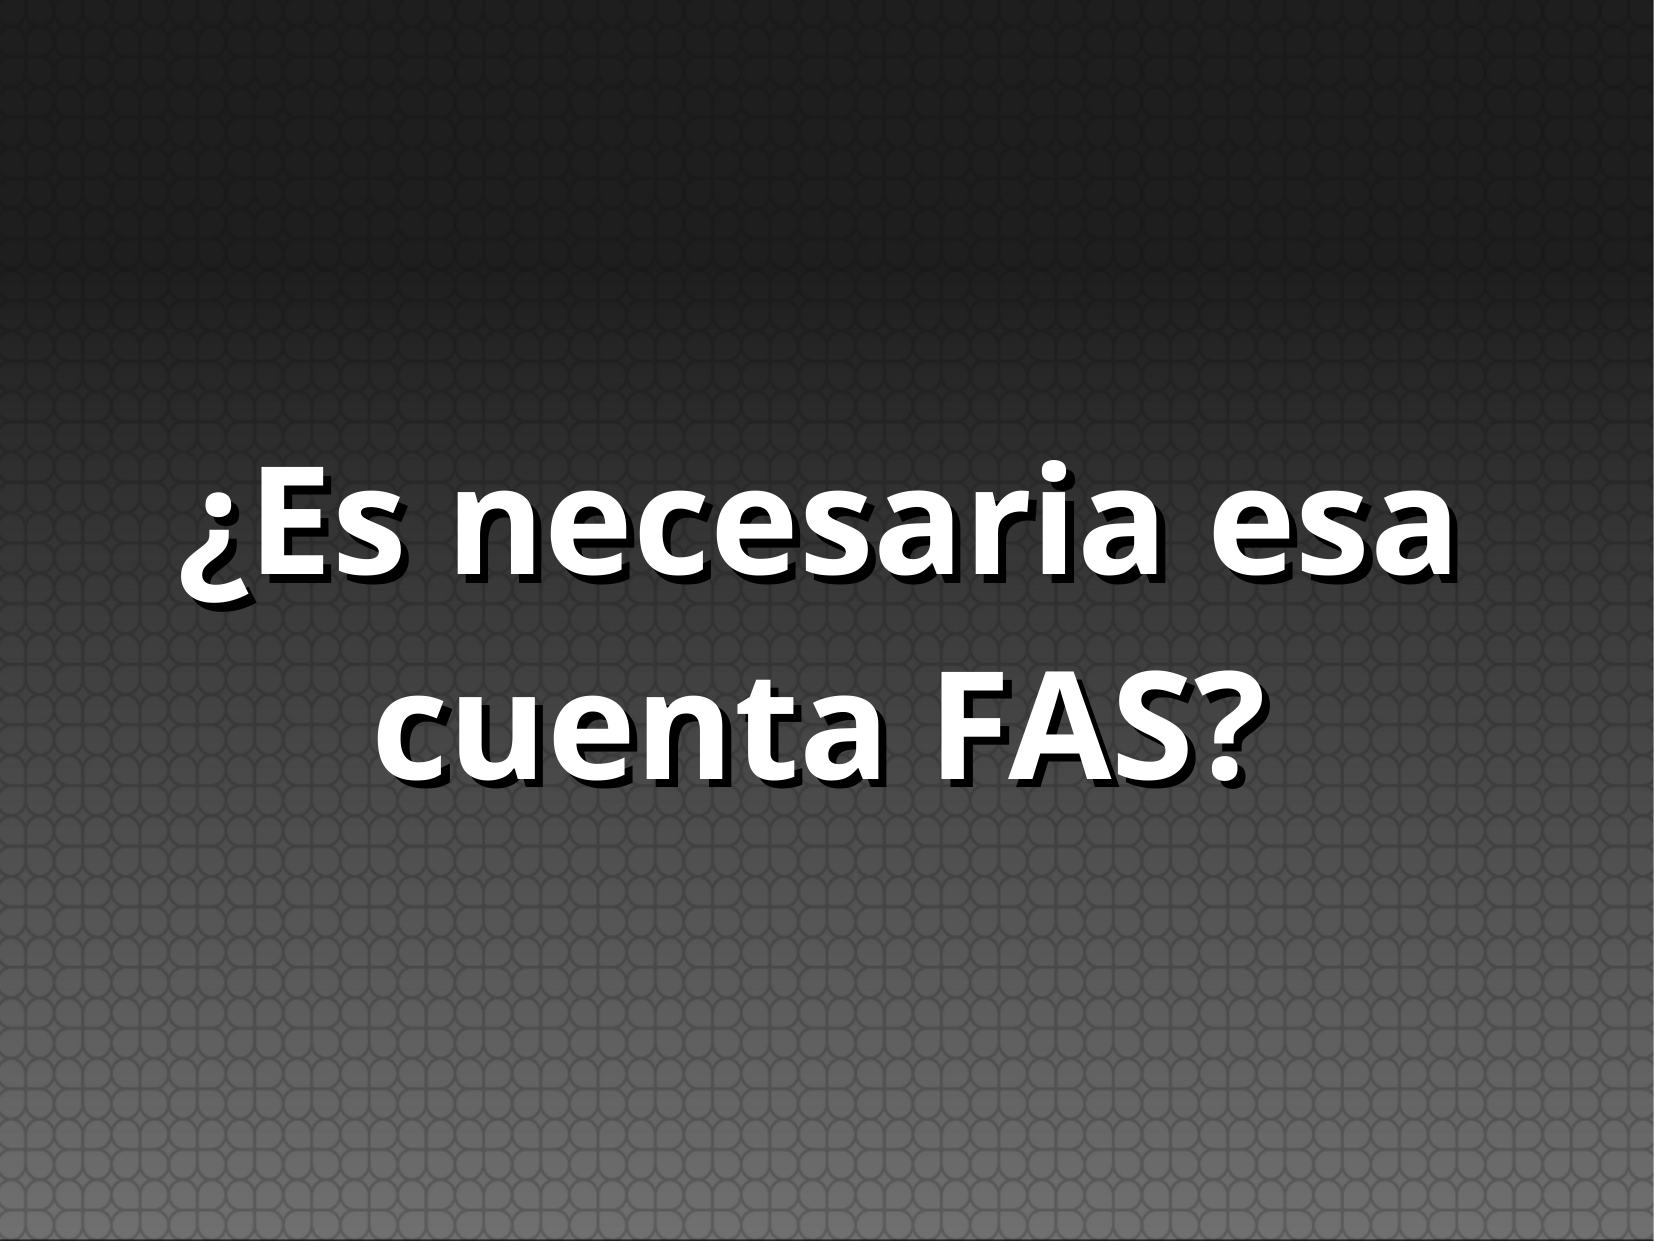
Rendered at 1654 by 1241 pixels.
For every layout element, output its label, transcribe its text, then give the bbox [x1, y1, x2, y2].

title ¿Es necesaria esa cuenta FAS? [75, 451, 1564, 787]
picture [0, 0, 1654, 1241]
